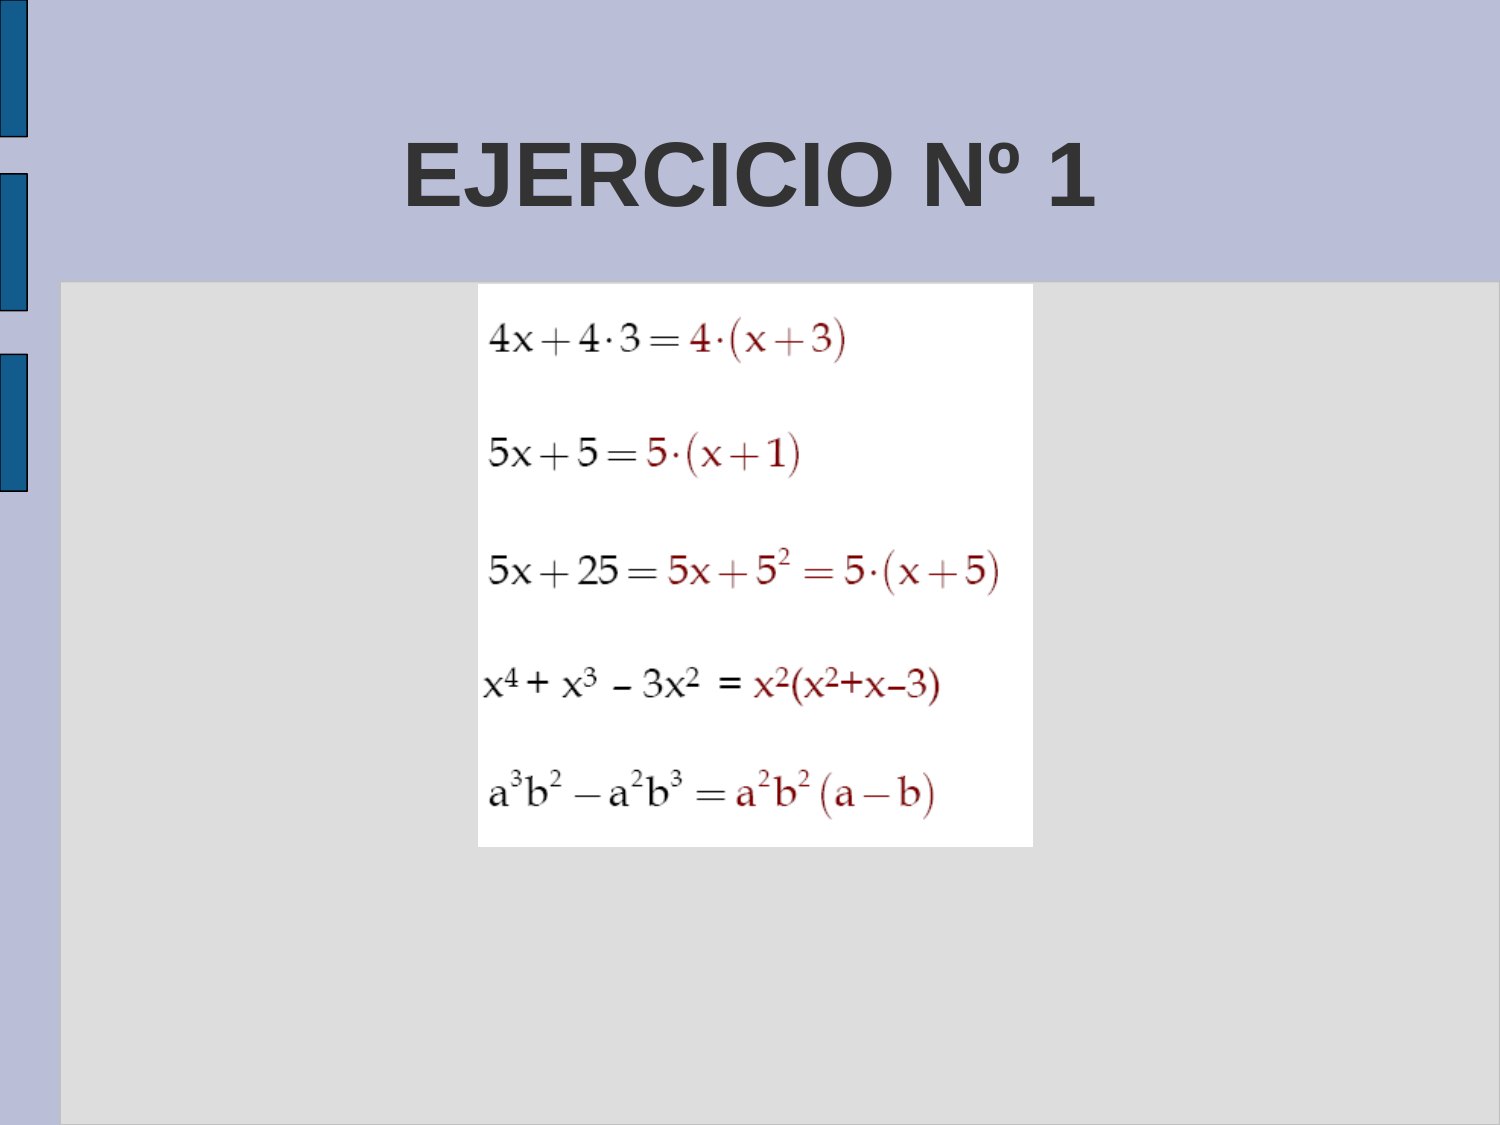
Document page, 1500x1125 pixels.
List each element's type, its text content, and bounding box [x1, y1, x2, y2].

picture [478, 284, 1033, 847]
title EJERCICIO Nº 1 [110, 80, 1391, 271]
